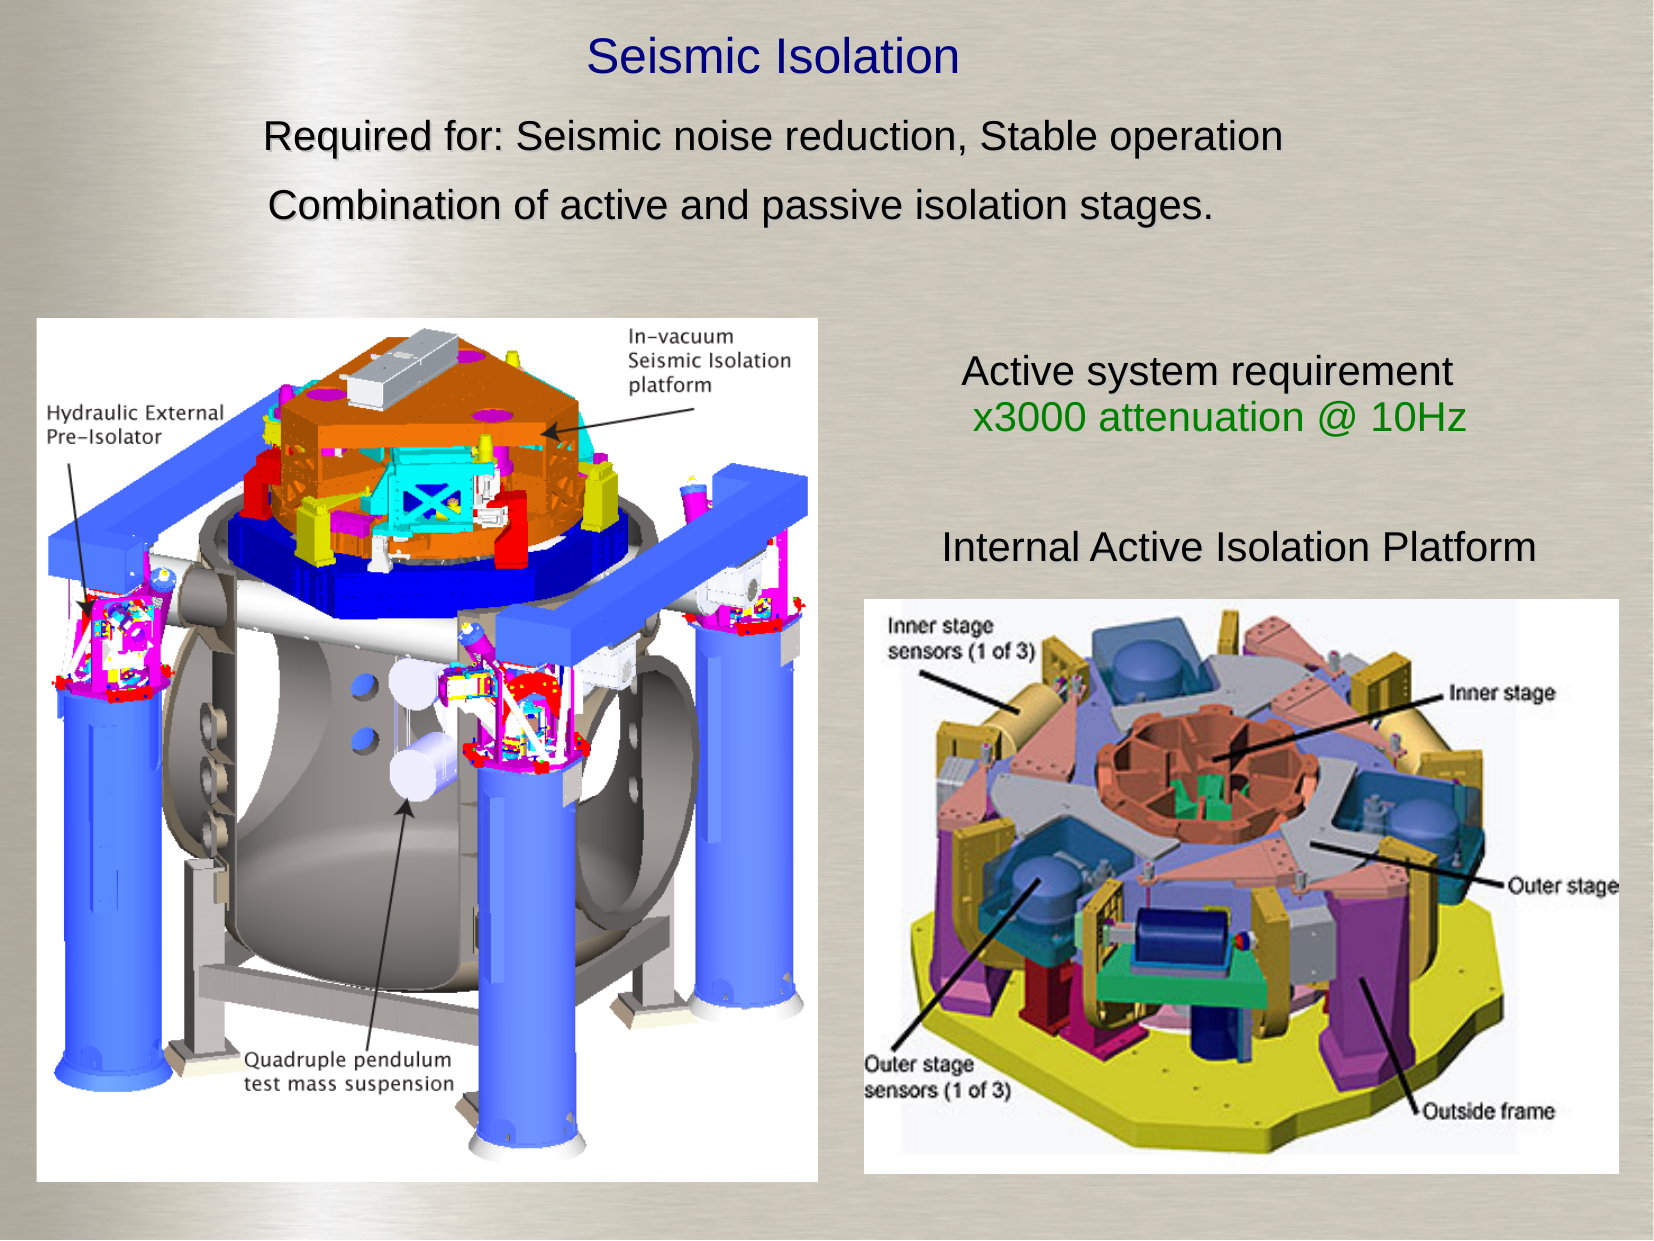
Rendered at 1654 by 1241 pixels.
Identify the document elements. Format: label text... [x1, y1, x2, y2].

text_box Active system requirement x3000 attenuation @ 10Hz [946, 340, 1484, 448]
picture [0, 0, 1654, 1240]
text_box Required for: Seismic noise reduction, Stable operation [248, 105, 1301, 168]
chart [36, 318, 820, 1182]
text_box Combination of active and passive isolation stages. [252, 174, 1242, 236]
text_box Seismic Isolation [571, 21, 969, 93]
text_box Internal Active Isolation Platform [926, 516, 1555, 578]
